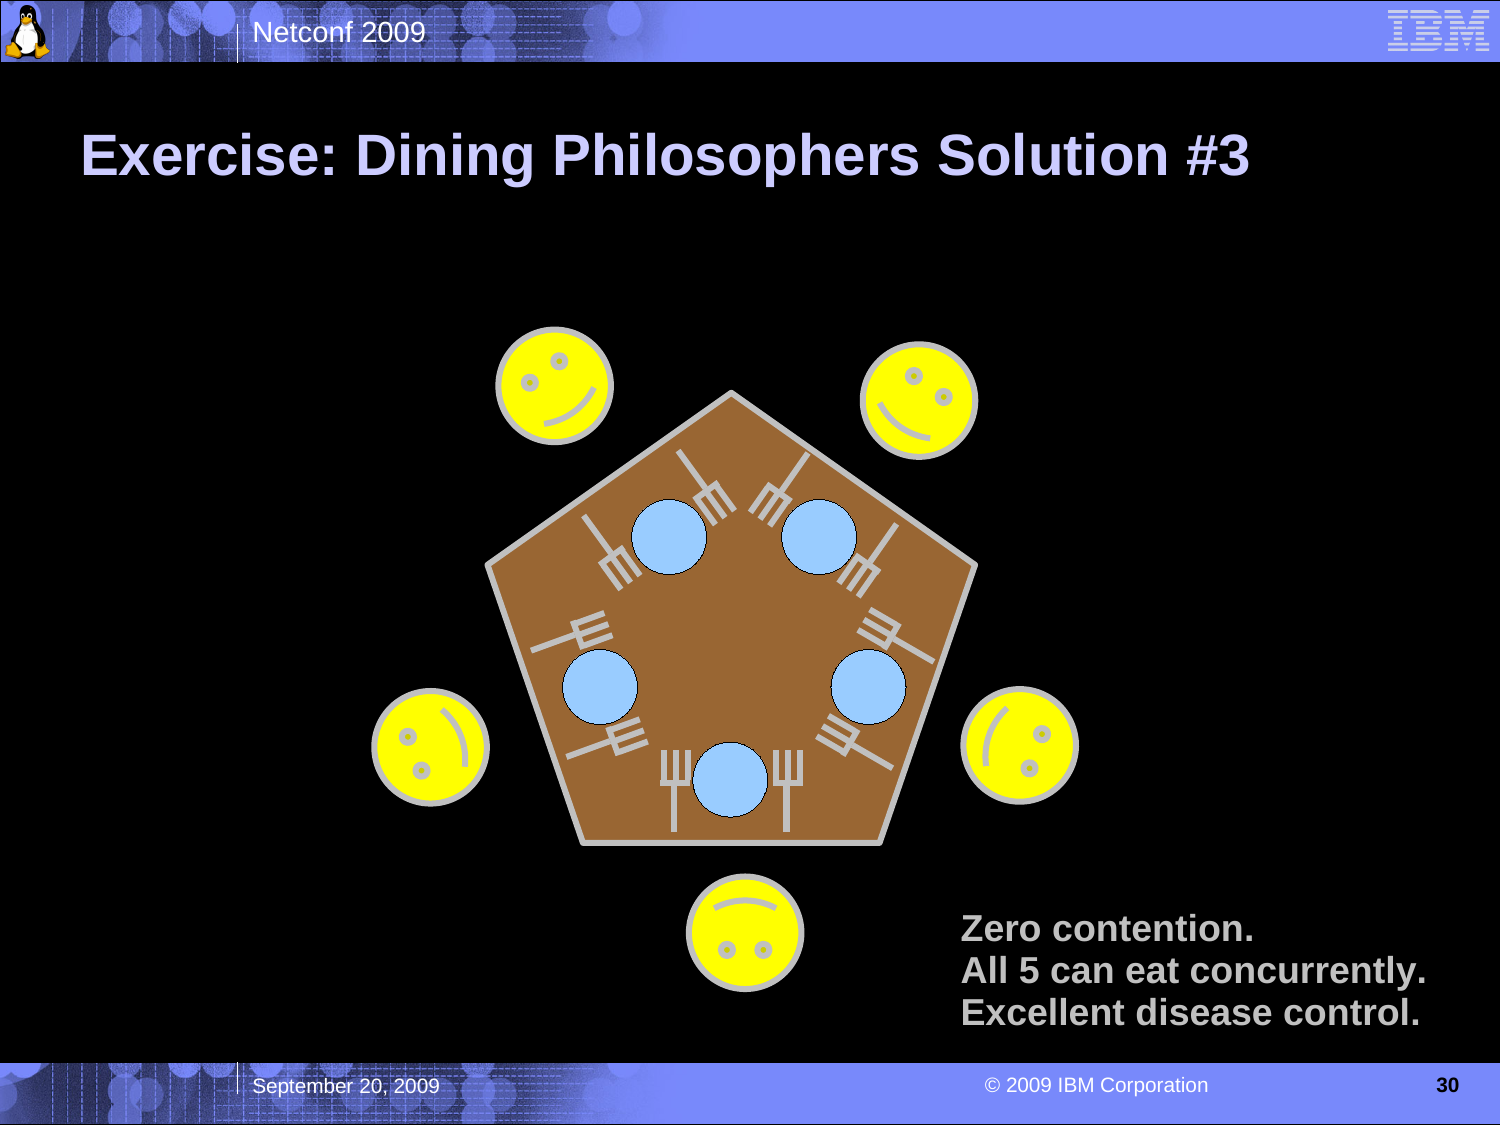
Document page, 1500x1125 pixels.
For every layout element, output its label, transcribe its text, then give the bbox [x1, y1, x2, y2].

text_box [688, 876, 802, 990]
text_box [498, 329, 611, 443]
picture [1, 1, 1500, 62]
picture [0, 1063, 1500, 1124]
text_box [374, 691, 487, 804]
text_box Zero contention. All 5 can eat concurrently. Excellent disease control. [945, 900, 1443, 1041]
text_box [963, 689, 1076, 802]
title Exercise: Dining Philosophers Solution #3 [79, 124, 1433, 192]
text_box [862, 344, 976, 457]
text_box [487, 392, 976, 843]
